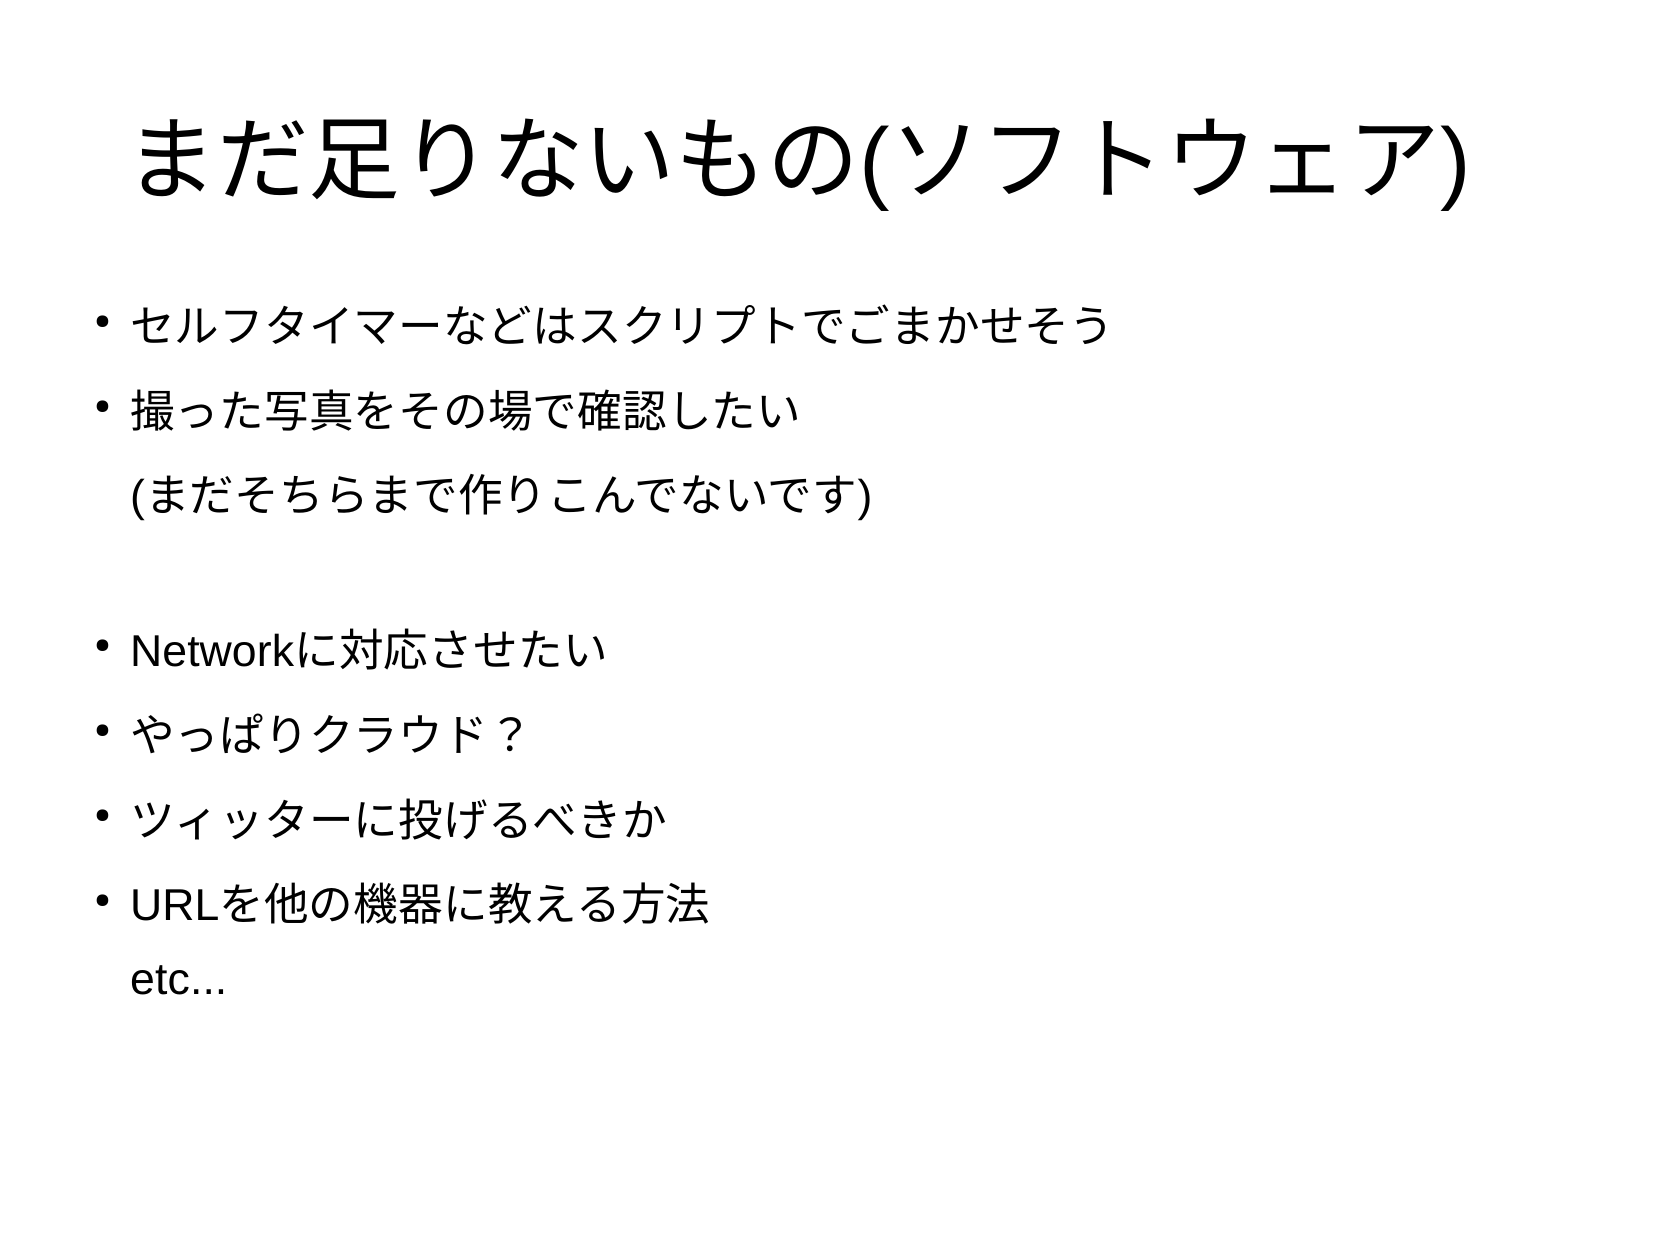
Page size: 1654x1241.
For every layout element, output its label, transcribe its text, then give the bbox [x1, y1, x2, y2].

list セルフタイマーなどはスクリプトでごまかせそう 撮った写真をその場で確認したい (まだそちらまで作りこんでないです) Networkに対応させたい やっぱりクラウド？ ツィッターに投げるべきか URLを他の機器に教える方法 etc... [82, 290, 1571, 1010]
title まだ足りないもの(ソフトウェア) [82, 49, 1571, 257]
